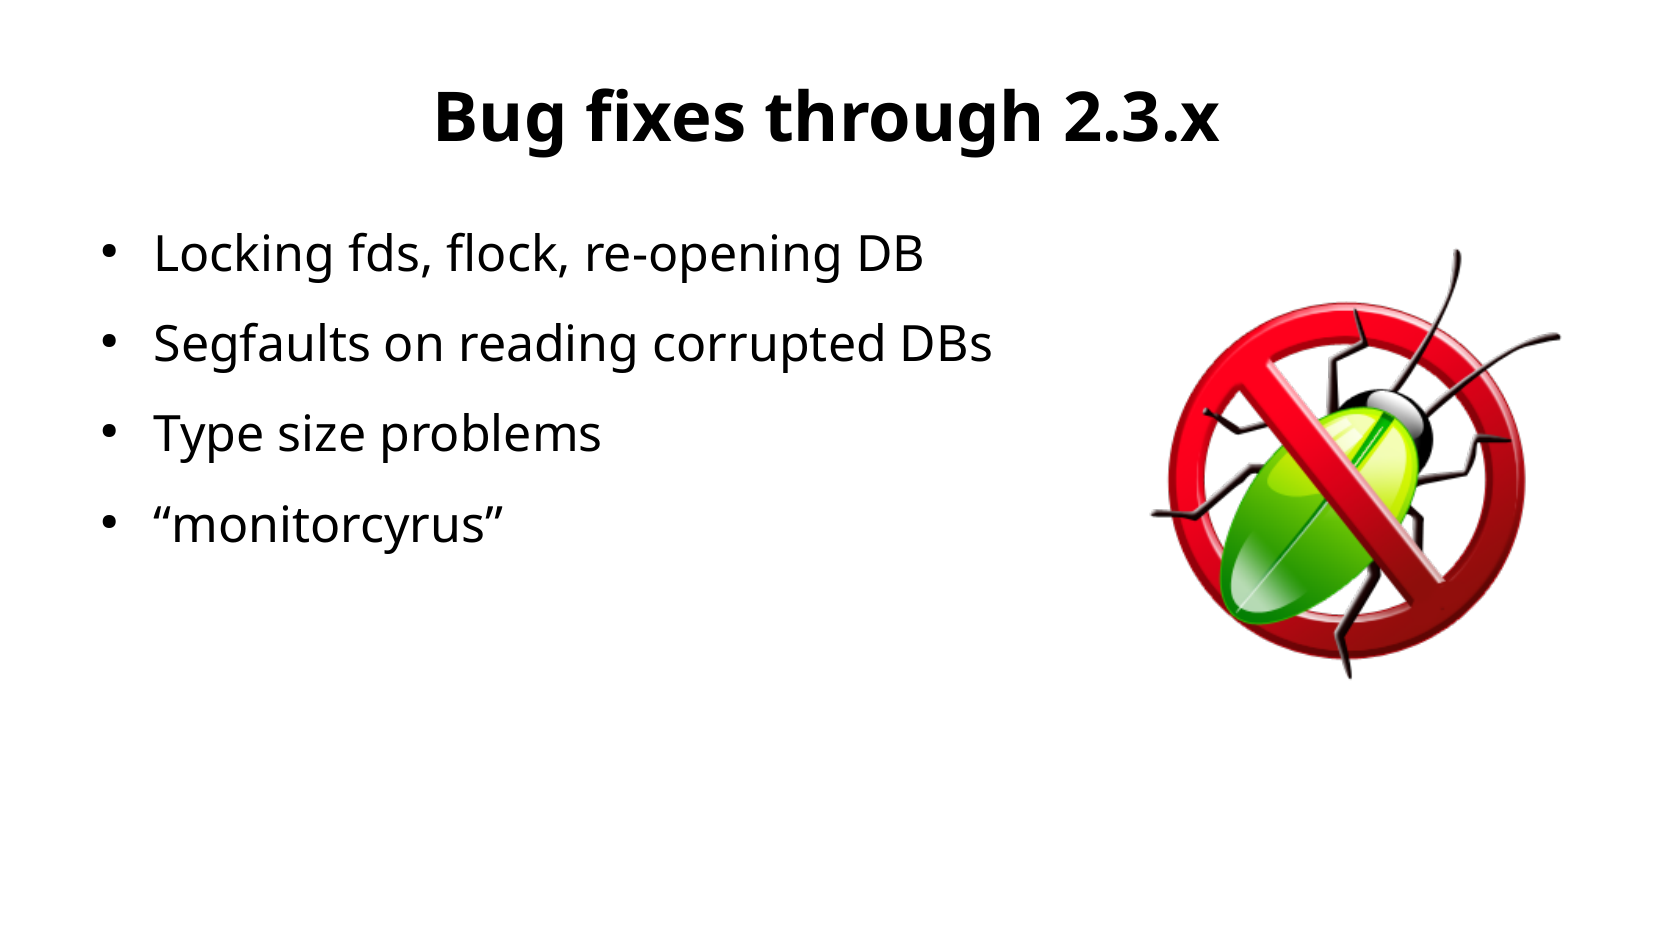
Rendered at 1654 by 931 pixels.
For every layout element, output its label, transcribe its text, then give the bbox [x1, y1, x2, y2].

title Bug fixes through 2.3.x [82, 37, 1571, 193]
list Locking fds, flock, re-opening DB Segfaults on reading corrupted DBs Type size problems “monitorcyrus” [82, 217, 1571, 758]
picture [1125, 239, 1576, 691]
